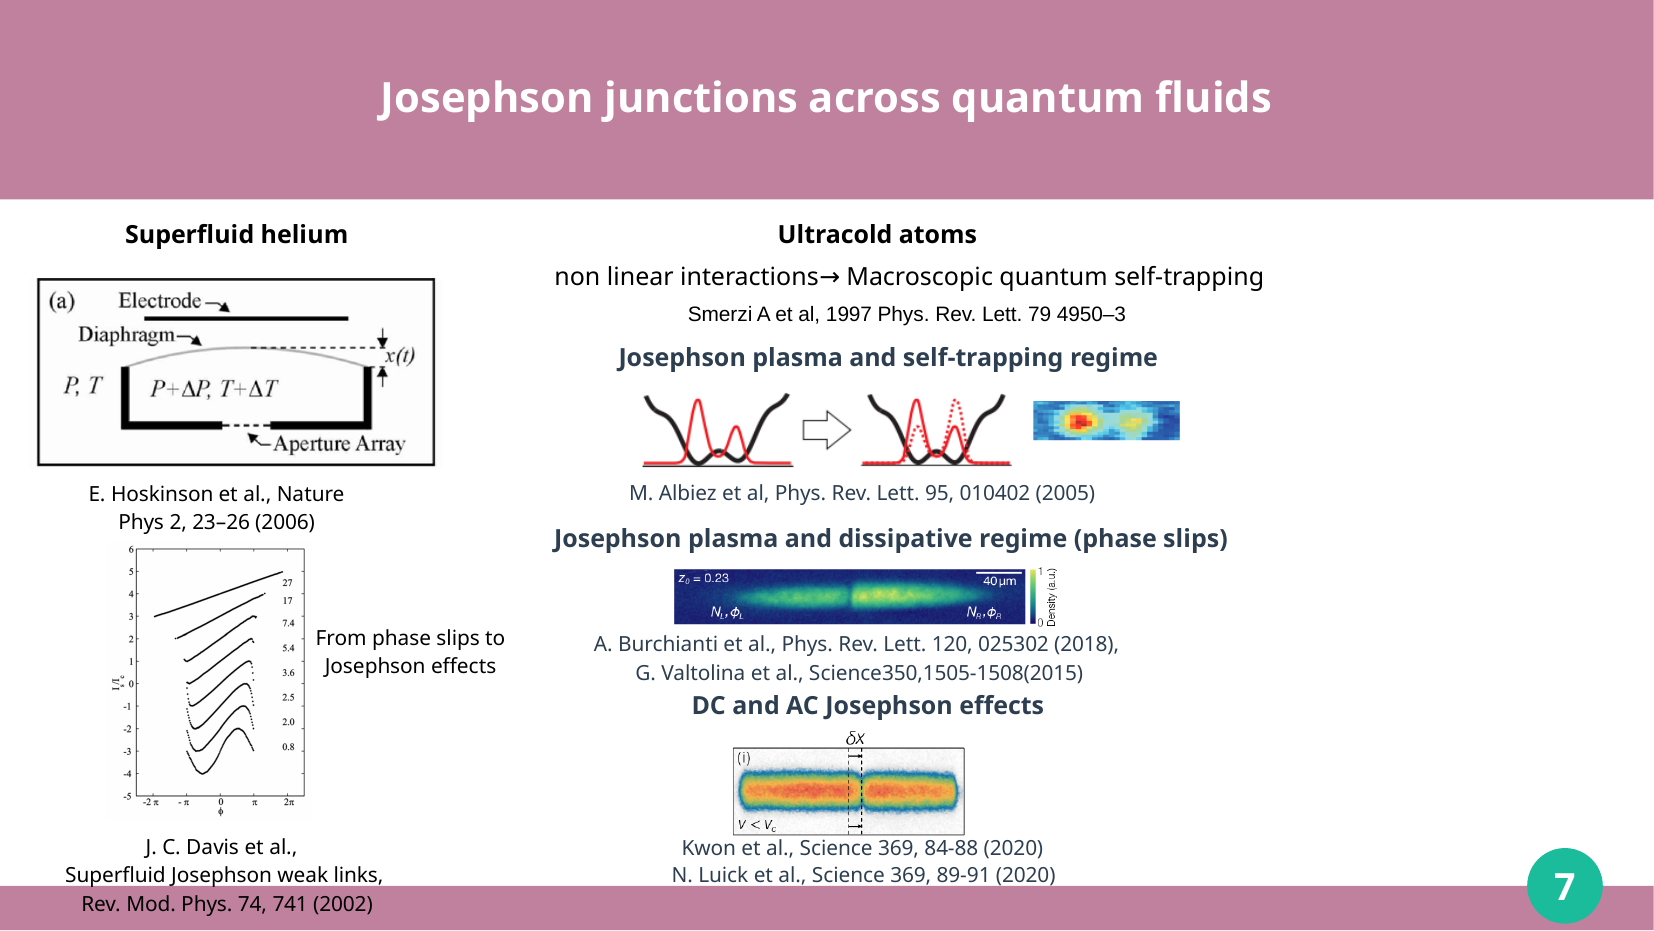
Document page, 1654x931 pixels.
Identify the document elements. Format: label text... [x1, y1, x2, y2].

picture [29, 265, 443, 469]
text_box A. Burchianti et al., Phys. Rev. Lett. 120, 025302 (2018), G. Valtolina et al., Science350,1505-1508(2015) [484, 636, 1235, 680]
title Josephson junctions across quantum fluids [59, 37, 1595, 156]
text_box E. Hoskinson et al., Nature Phys 2, 23–26 (2006) [71, 485, 362, 529]
text_box N. Luick et al., Science 369, 89-91 (2020) [617, 849, 1110, 899]
text_box non linear interactions→ Macroscopic quantum self-trapping [461, 254, 1359, 298]
picture [631, 379, 1182, 466]
picture [726, 727, 966, 825]
text_box Kwon et al., Science 369, 84-88 (2020) [578, 825, 1152, 869]
text_box Smerzi A et al, 1997 Phys. Rev. Lett. 79 4950–3 [673, 295, 1141, 334]
text_box J. C. Davis et al., Superfluid Josephson weak links, Rev. Mod. Phys. 74, 741 (2002) [0, 853, 546, 897]
text_box Josephson plasma and self-trapping regime [602, 335, 1176, 379]
text_box Ultracold atoms [668, 212, 1087, 254]
text_box DC and AC Josephson effects [596, 683, 1140, 727]
text_box From phase slips to Josephson effects [265, 630, 556, 674]
picture [106, 542, 313, 820]
picture [667, 561, 1063, 634]
text_box M. Albiez et al, Phys. Rev. Lett. 95, 010402 (2005) [460, 466, 1264, 519]
text_box Josephson plasma and dissipative regime (phase slips) [501, 516, 1282, 560]
text_box Superfluid helium [24, 212, 443, 256]
